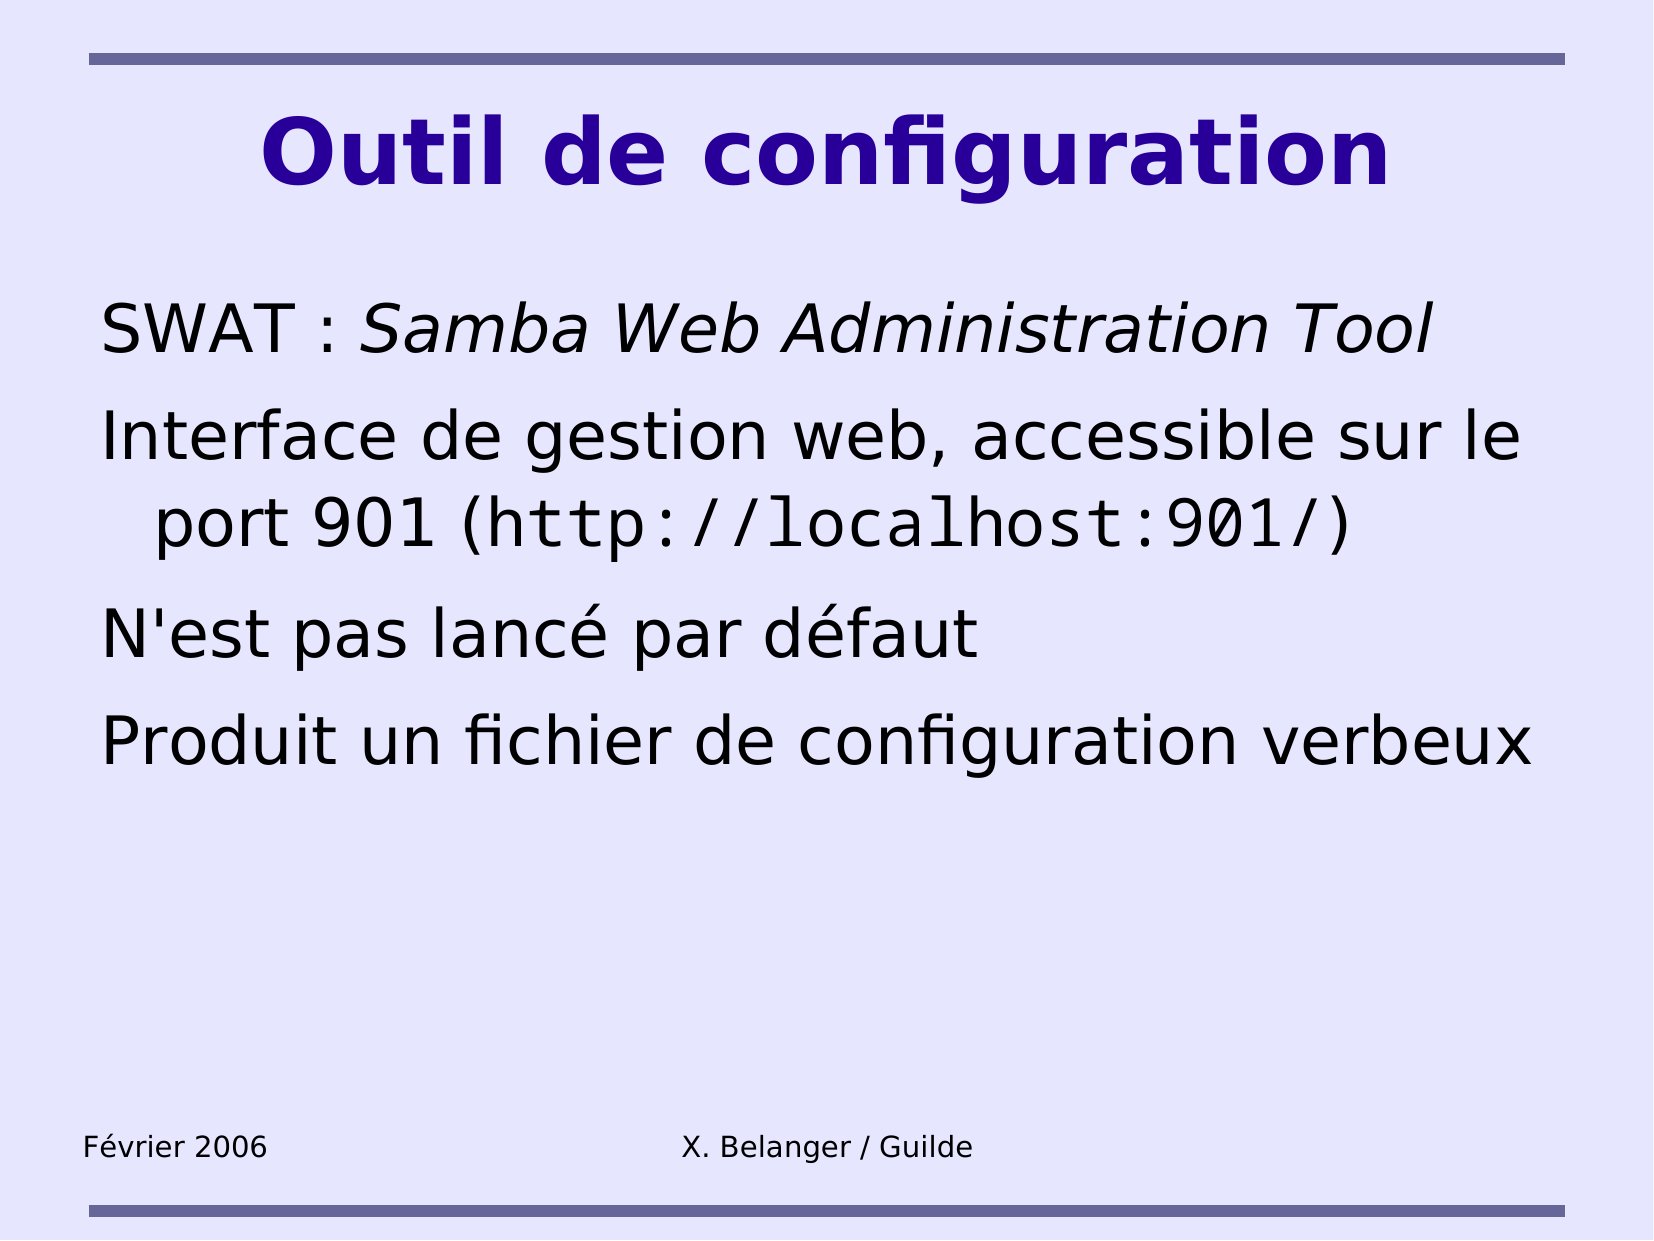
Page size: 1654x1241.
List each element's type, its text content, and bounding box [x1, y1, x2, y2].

list SWAT : Samba Web Administration Tool Interface de gestion web, accessible sur le port 901 (http://localhost:901/) N'est pas lancé par défaut Produit un fichier de configuration verbeux [82, 290, 1571, 1109]
title Outil de configuration [82, 49, 1571, 257]
